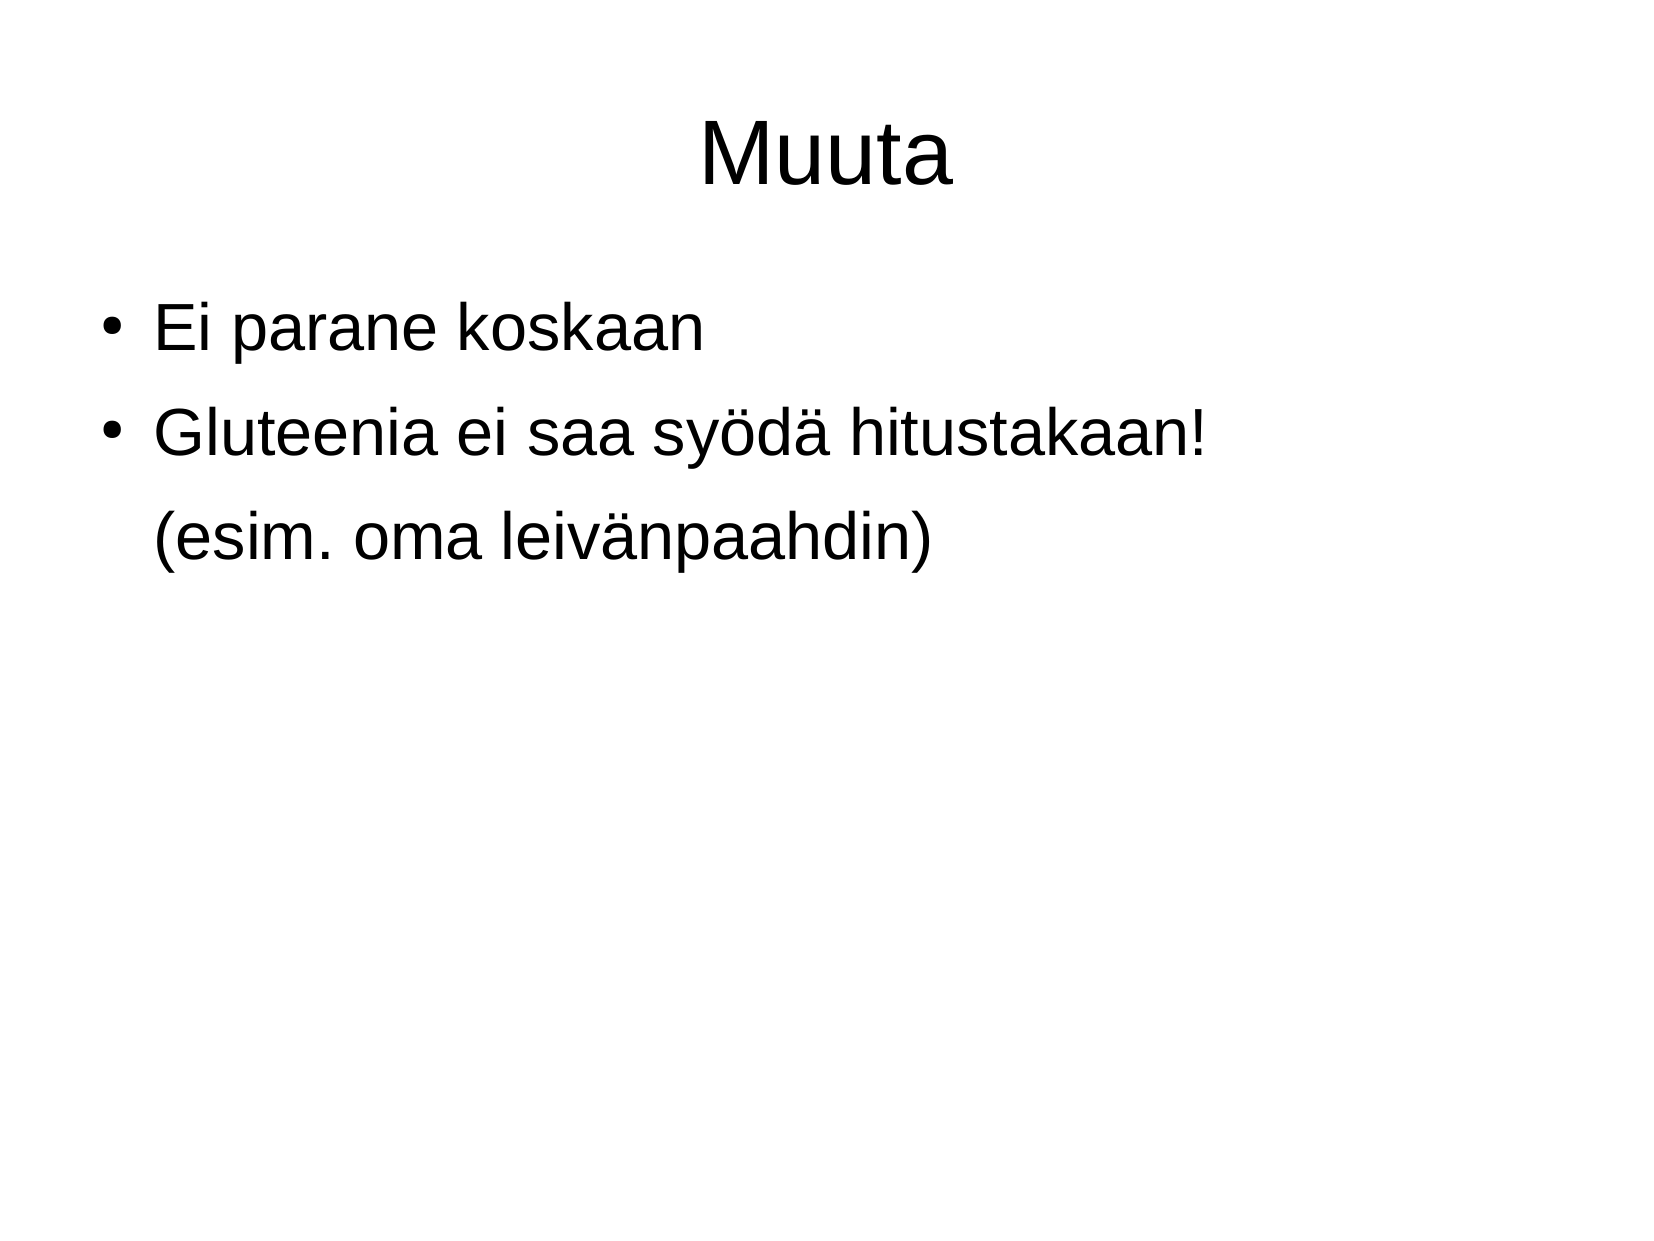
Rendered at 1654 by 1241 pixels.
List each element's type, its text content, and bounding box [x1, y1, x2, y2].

title Muuta [82, 31, 1570, 274]
list Ei parane koskaan Gluteenia ei saa syödä hitustakaan! (esim. oma leivänpaahdin) [82, 290, 1570, 1010]
